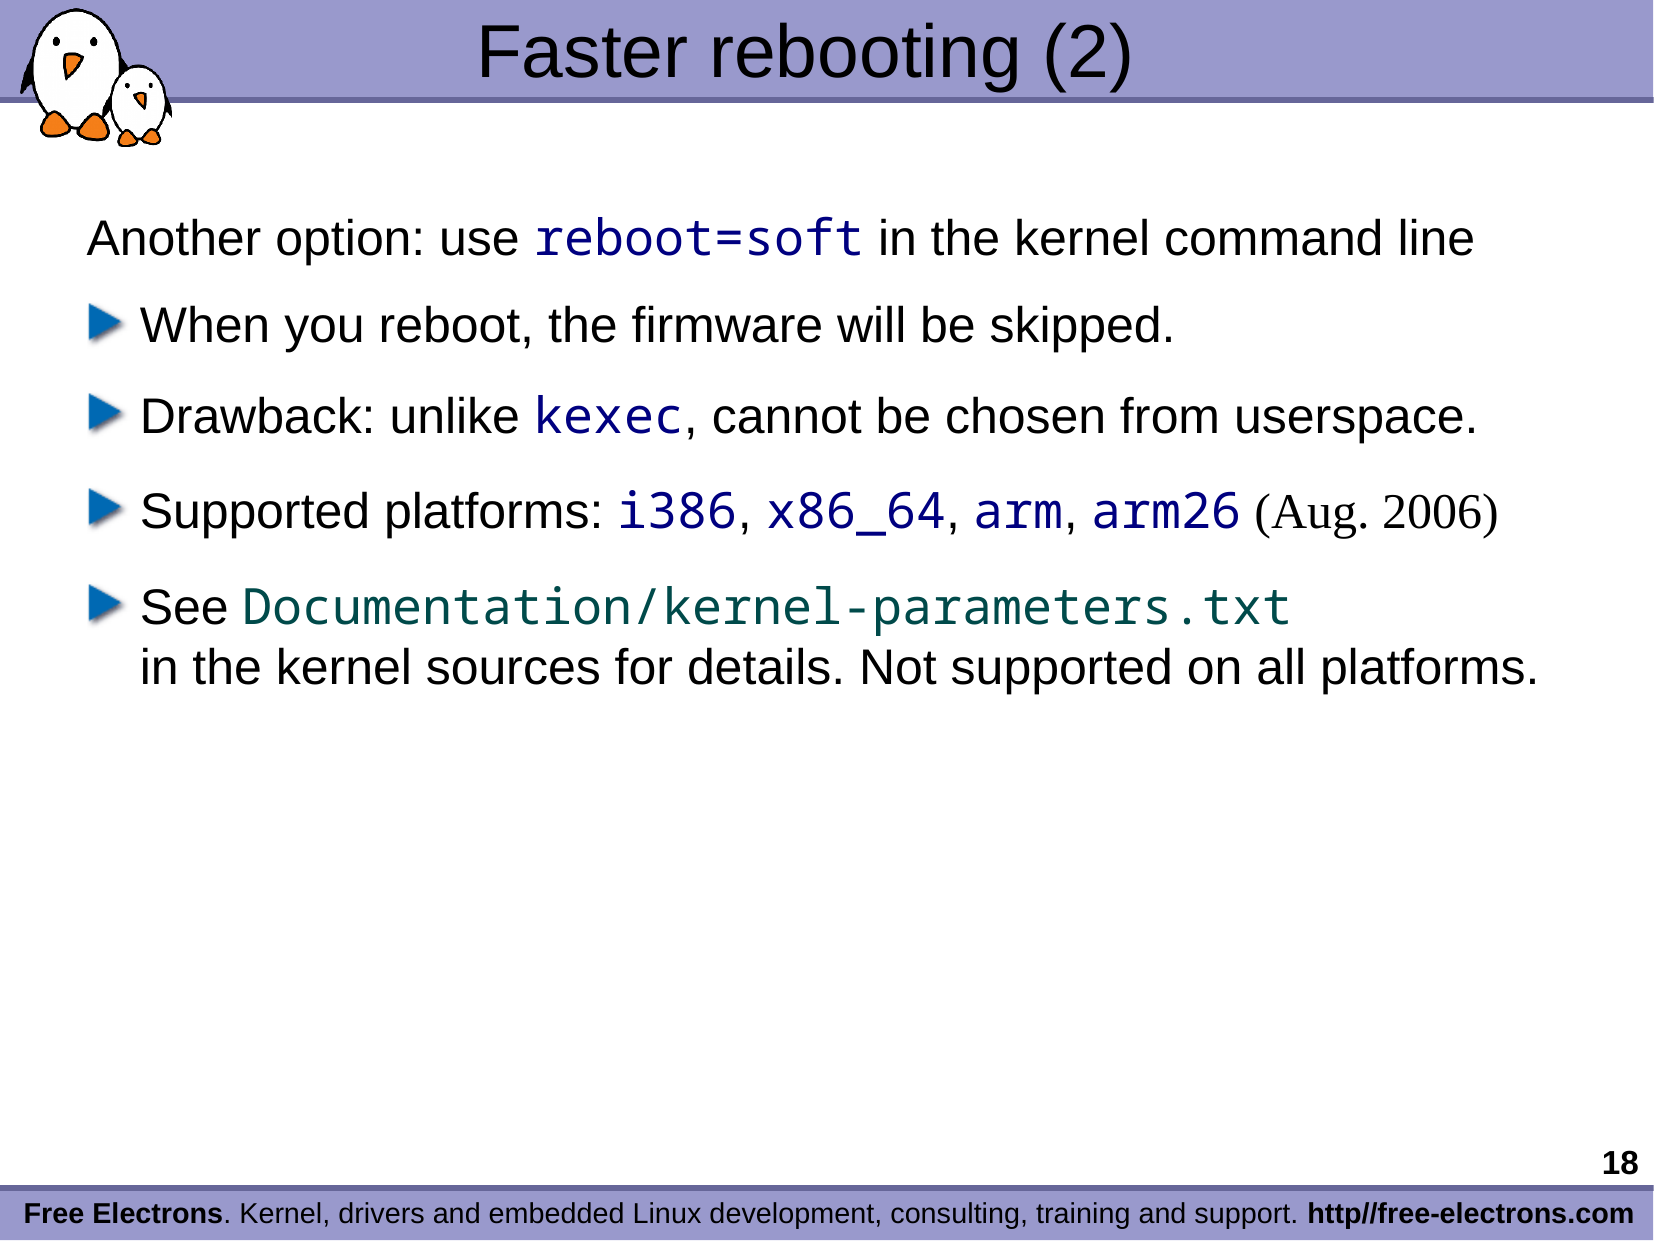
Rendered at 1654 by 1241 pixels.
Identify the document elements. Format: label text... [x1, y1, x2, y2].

title Faster rebooting (2) [60, 0, 1551, 103]
picture [20, 8, 172, 147]
list Another option: use reboot=soft in the kernel command line When you reboot, the firmware will be skipped. Drawback: unlike kexec, cannot be chosen from userspace. Supported platforms: i386, x86_64, arm, arm26 (Aug. 2006) See Documentation/kernel-parameters.txt in the kernel sources for details. Not supported on all platforms. [68, 201, 1592, 1118]
